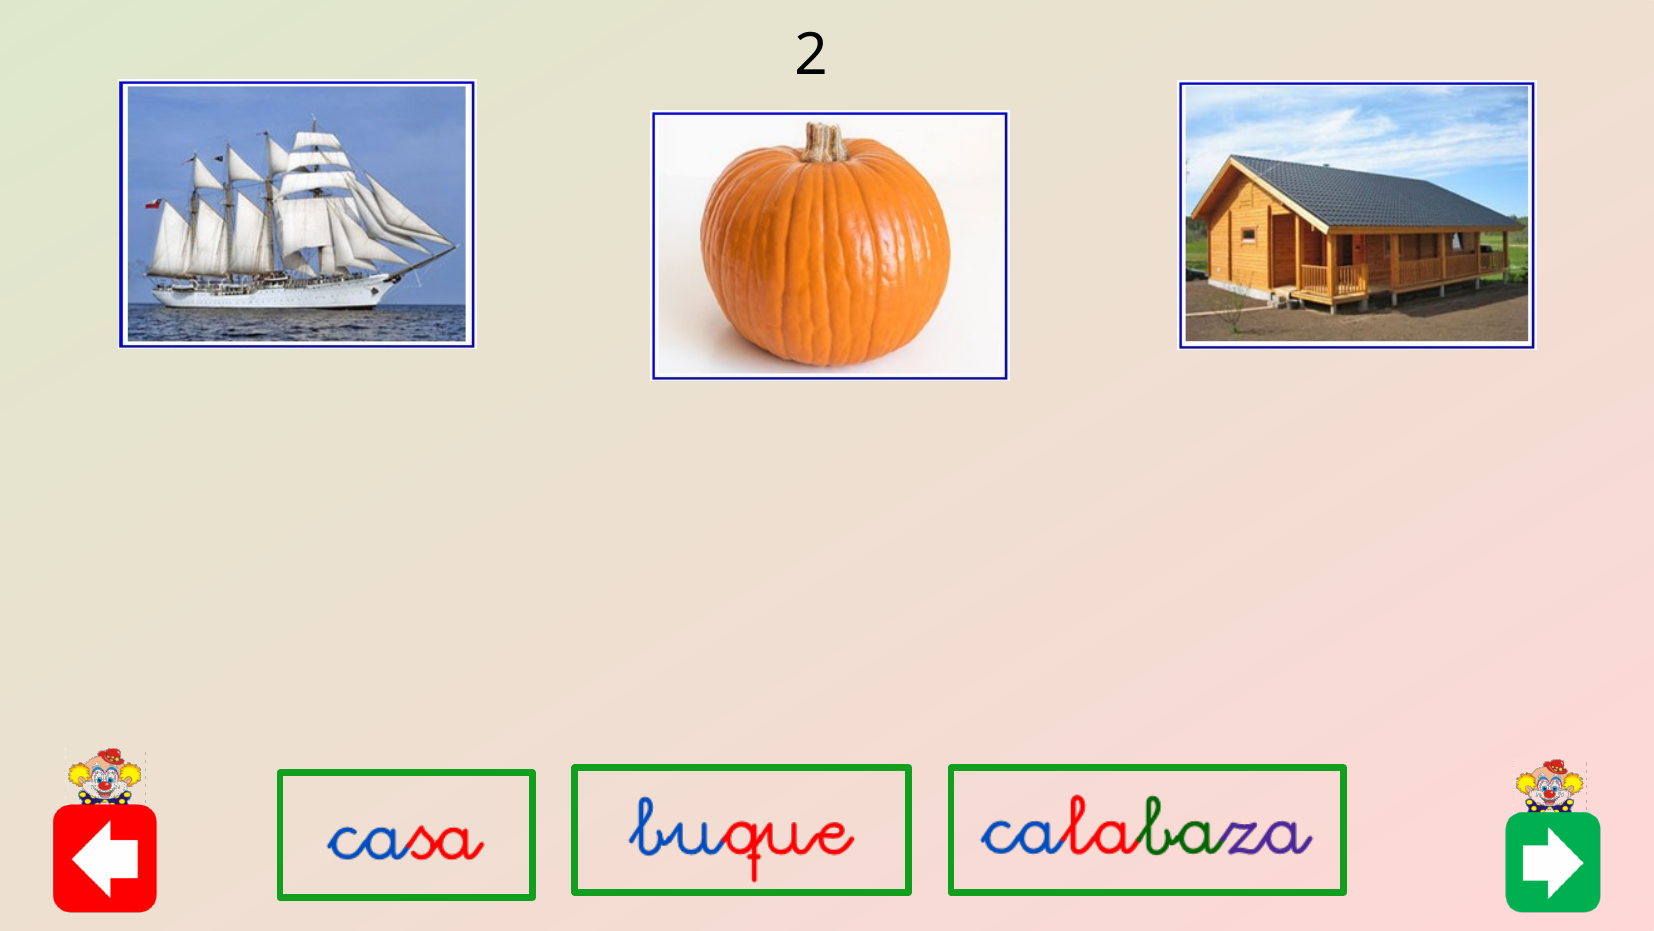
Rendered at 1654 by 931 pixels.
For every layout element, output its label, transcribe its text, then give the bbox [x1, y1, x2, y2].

picture [578, 771, 906, 890]
picture [1177, 80, 1537, 351]
picture [954, 771, 1341, 890]
picture [283, 776, 530, 895]
picture [1505, 758, 1601, 913]
text_box 2 [779, 10, 881, 79]
picture [52, 747, 157, 913]
picture [118, 79, 477, 350]
picture [650, 110, 1010, 381]
